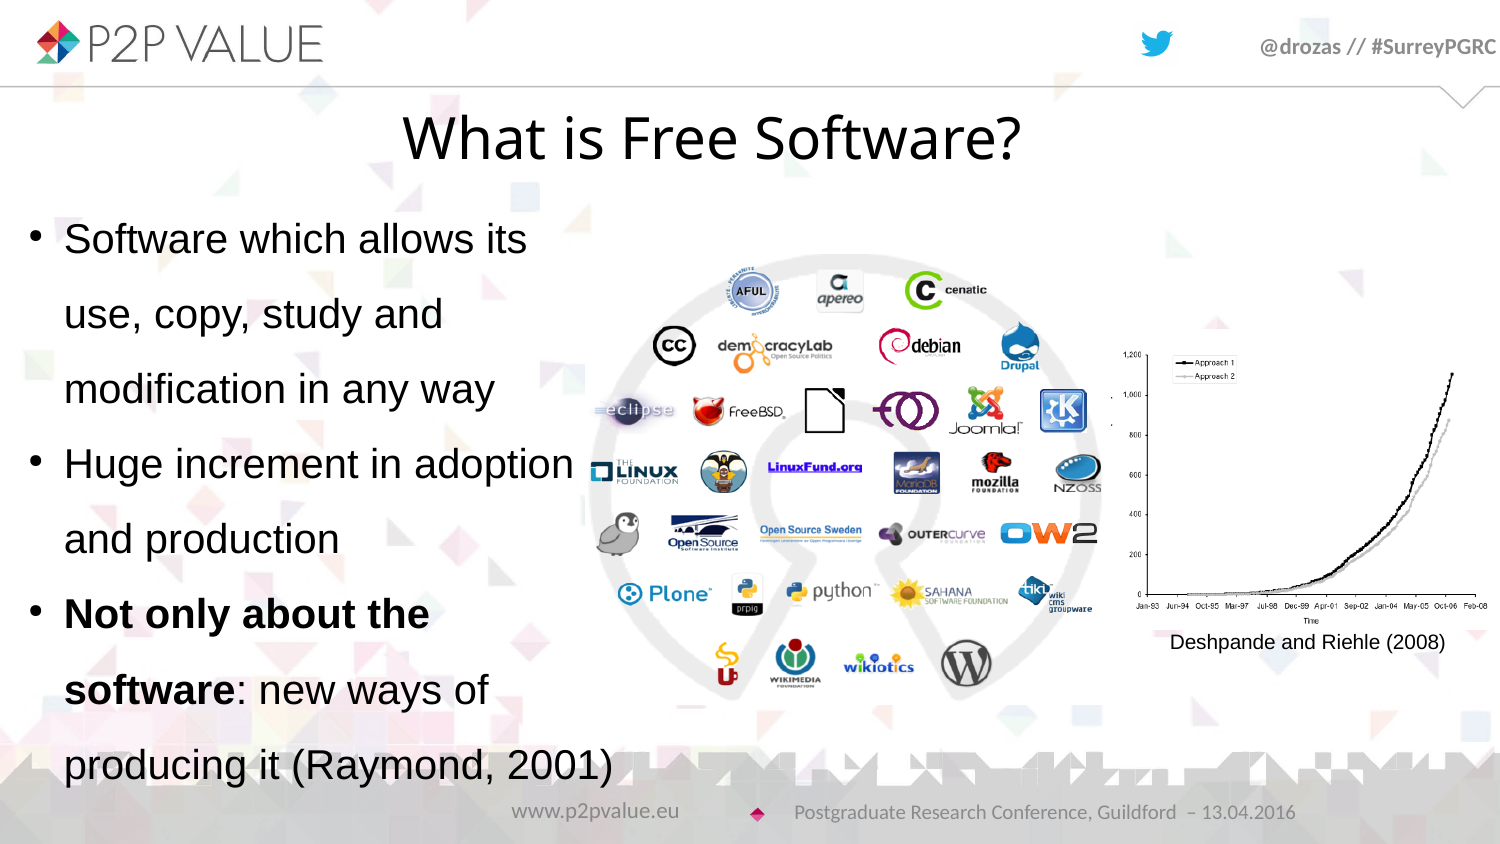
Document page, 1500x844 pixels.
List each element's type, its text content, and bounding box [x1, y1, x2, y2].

picture [0, 0, 1500, 844]
text_box @drozas // #SurreyPGRC [1155, 15, 1500, 76]
subtitle Software which allows its use, copy, study and modification in any way Huge increment in adoption and production Not only about the software: new ways of producing it (Raymond, 2001) [15, 180, 631, 826]
text_box Postgraduate Research Conference, Guildford – 13.04.2016 [780, 788, 1474, 834]
title What is Free Software? [60, 92, 1366, 181]
text_box www.p2pvalue.eu [505, 789, 724, 829]
text_box Deshpande and Riehle (2008) [1155, 623, 1500, 693]
